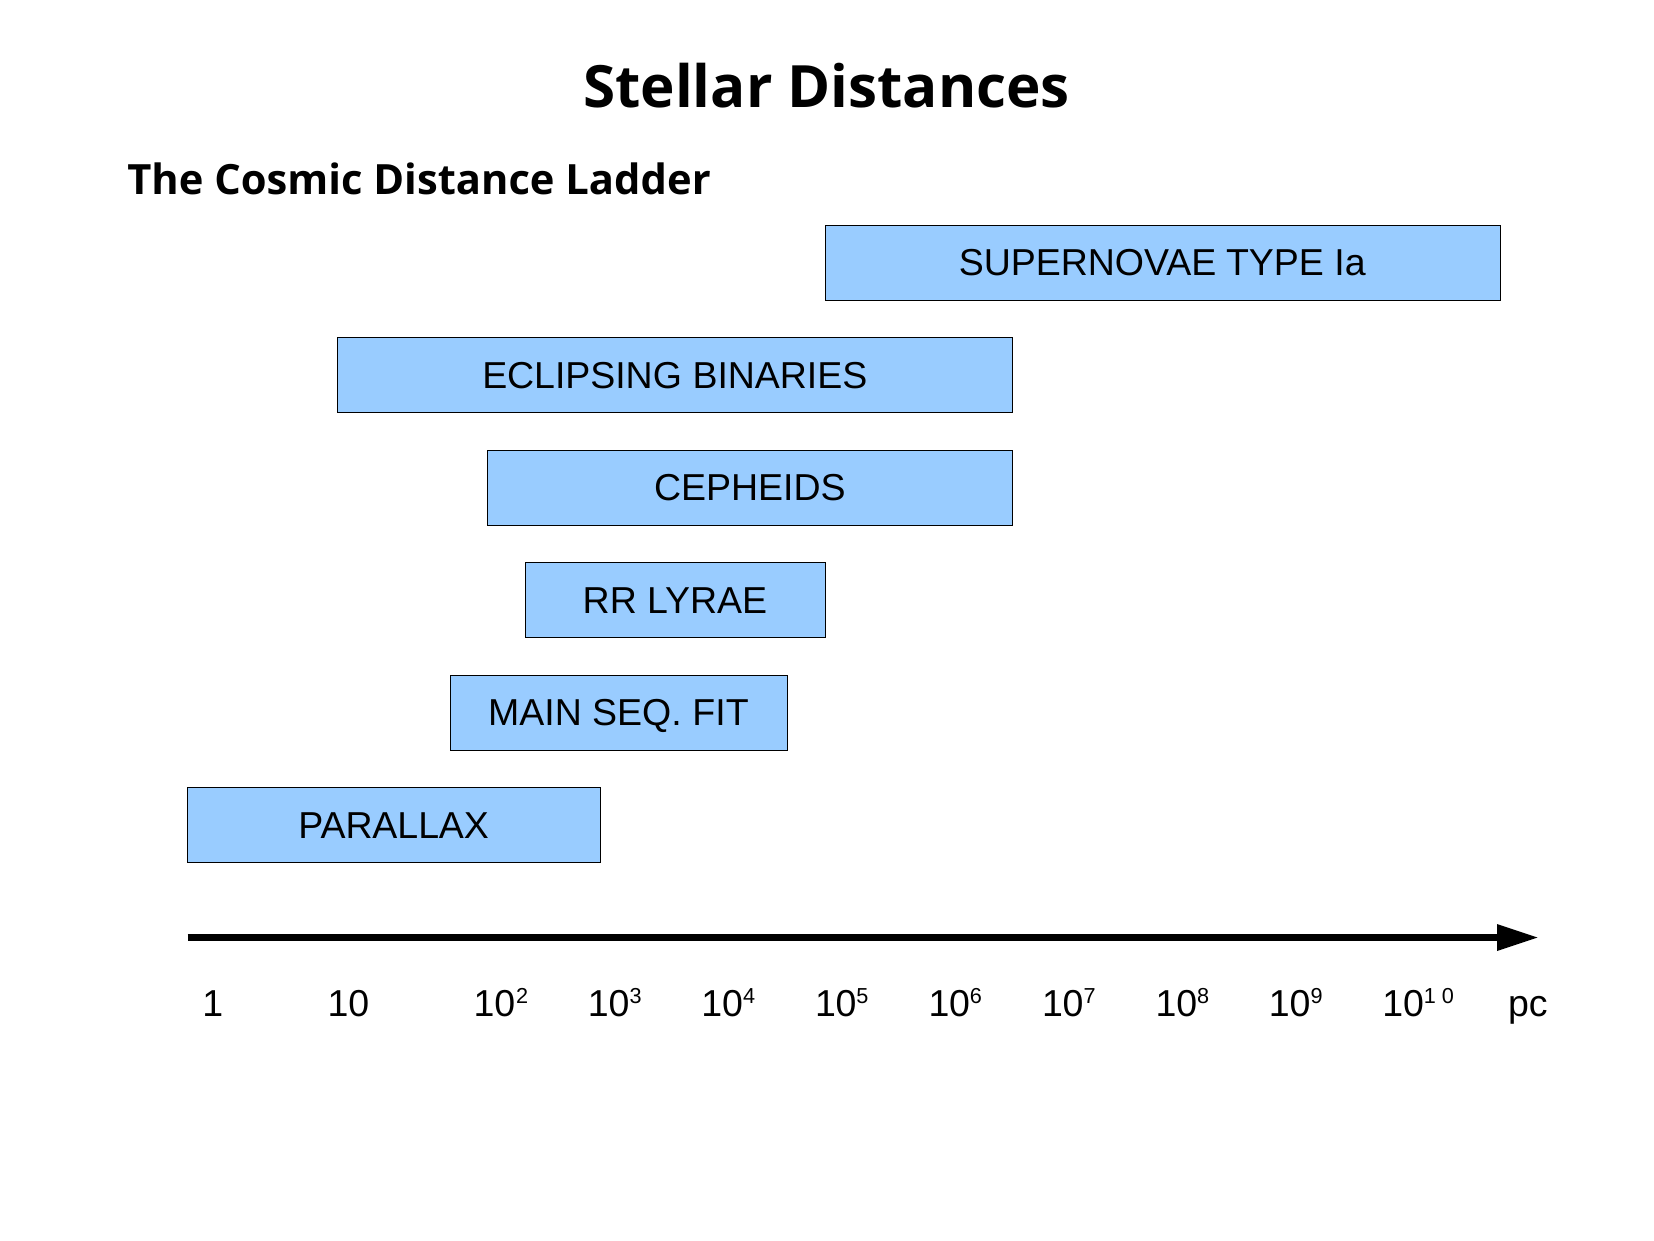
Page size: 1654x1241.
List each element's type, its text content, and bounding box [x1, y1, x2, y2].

text_box SUPERNOVAE TYPE Ia [825, 225, 1501, 301]
text_box MAIN SEQ. FIT [450, 675, 788, 751]
text_box RR LYRAE [525, 562, 826, 638]
text_box CEPHEIDS [487, 450, 1013, 526]
text_box ECLIPSING BINARIES [337, 337, 1013, 413]
text_box 1 10 102 103 104 105 106 107 108 109 101 0 pc [187, 975, 1576, 1034]
text_box Stellar Distances [0, 37, 1654, 121]
text_box PARALLAX [187, 787, 601, 863]
text_box The Cosmic Distance Ladder [112, 142, 1538, 206]
